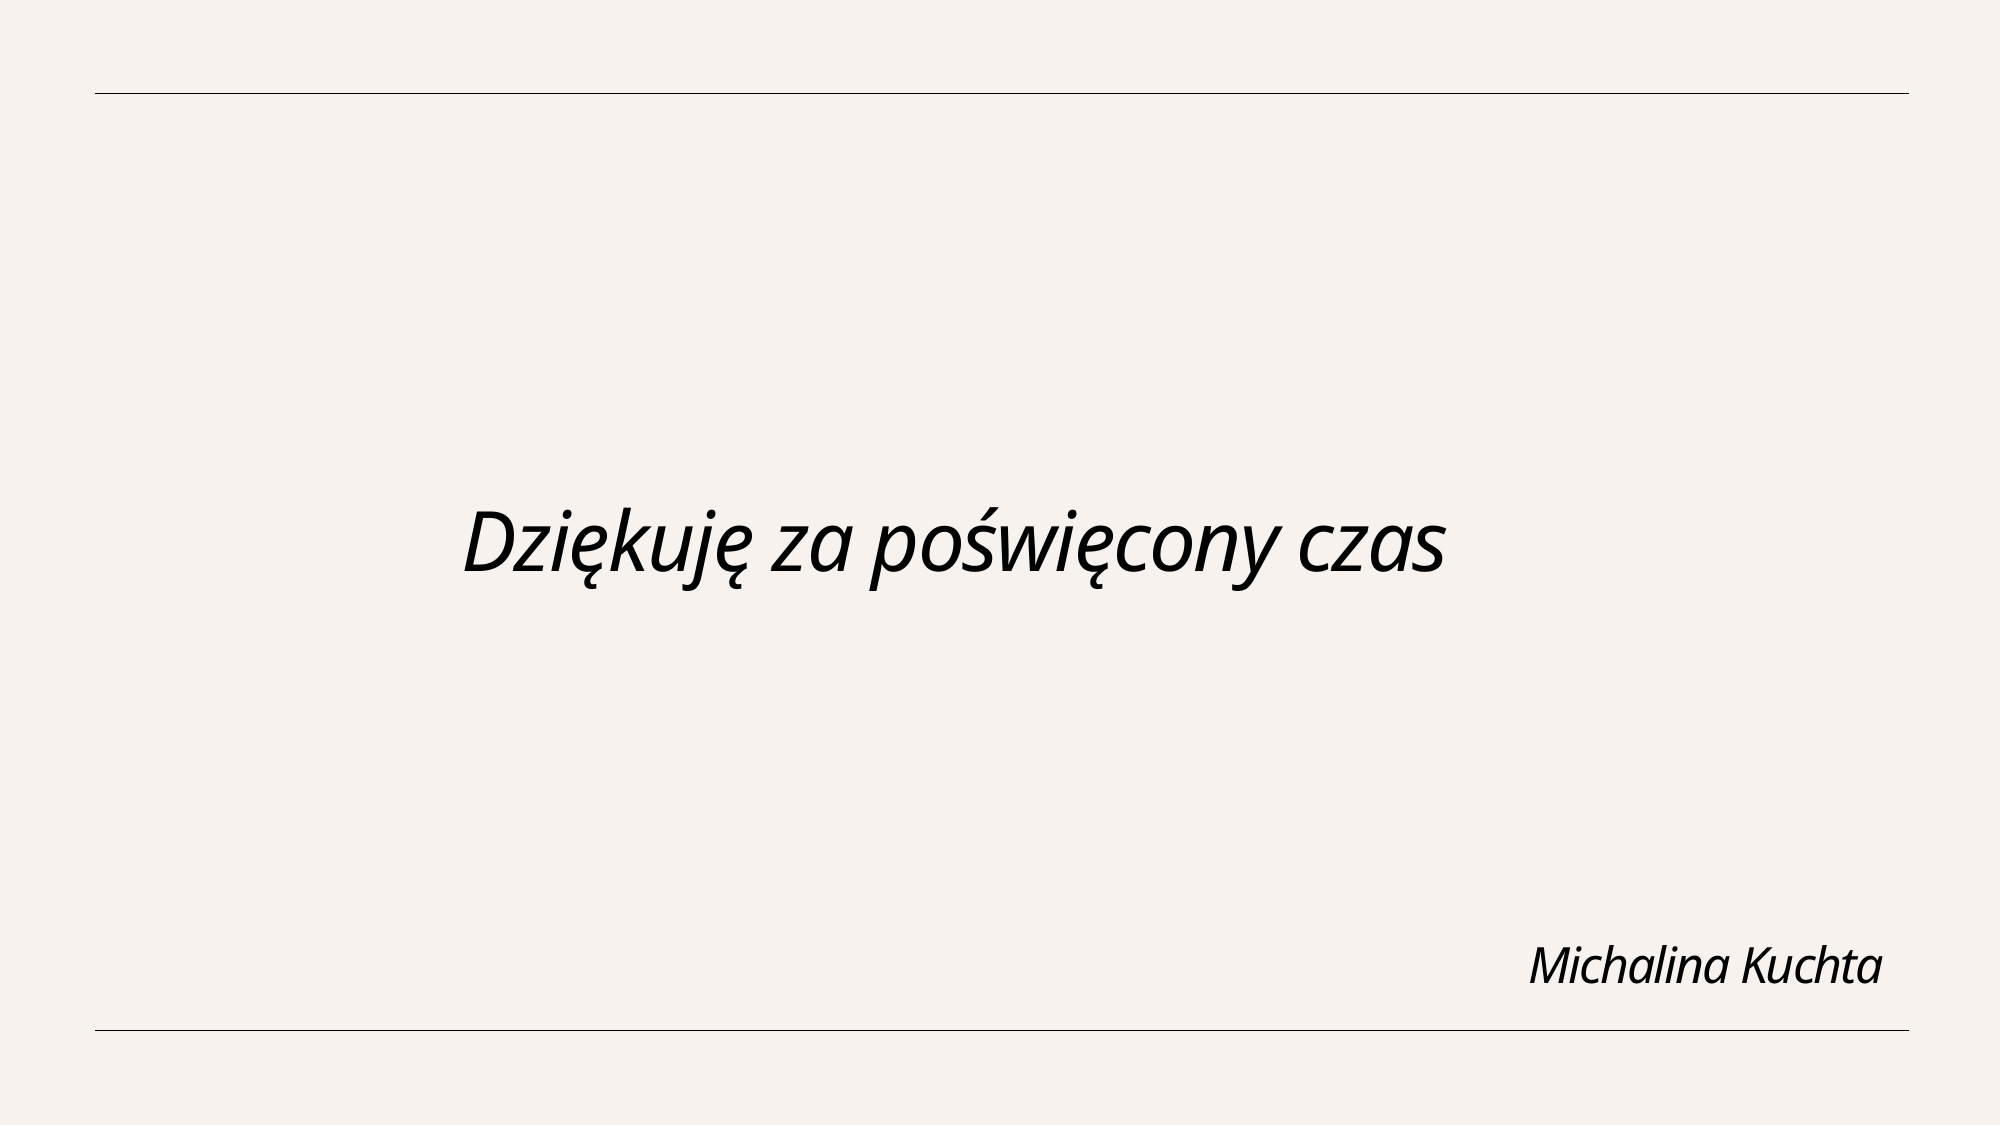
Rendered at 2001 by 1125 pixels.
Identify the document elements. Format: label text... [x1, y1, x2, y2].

title Michalina Kuchta [1513, 932, 2000, 1125]
text_box Dziękuję za poświęcony czas [446, 491, 1604, 683]
